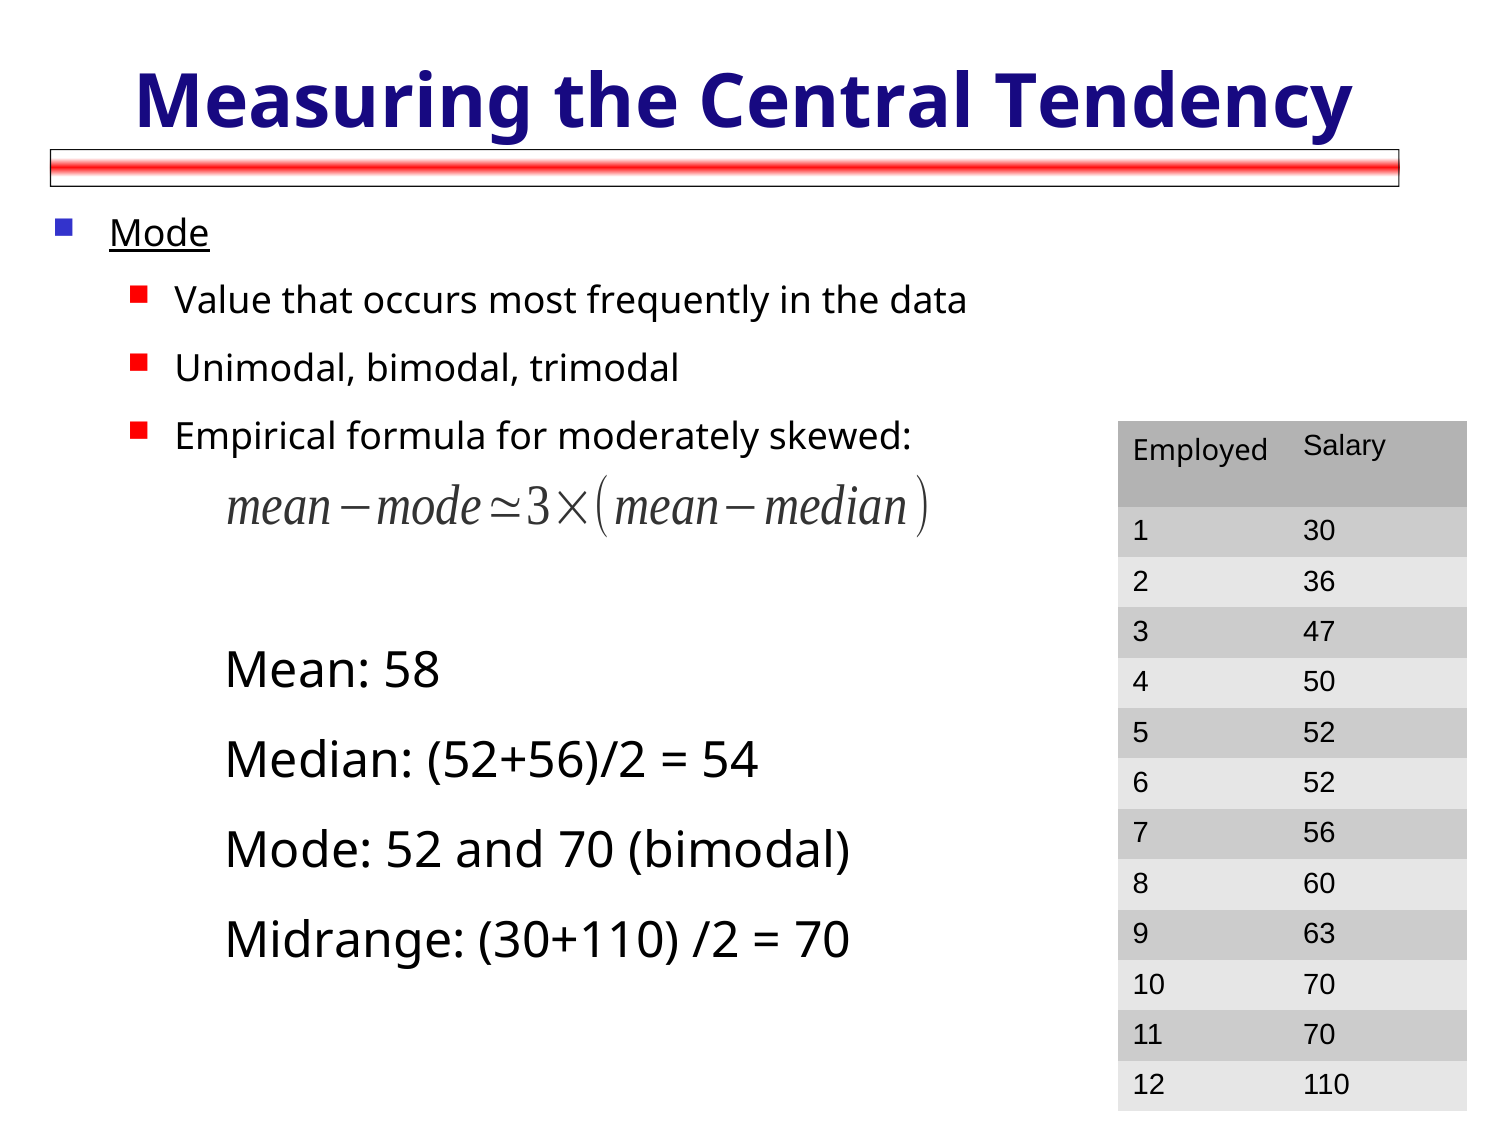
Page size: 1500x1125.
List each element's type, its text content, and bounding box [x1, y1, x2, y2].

table_cell 36 [1288, 557, 1467, 607]
table_cell 11 [1118, 1010, 1288, 1061]
table_cell 12 [1118, 1061, 1288, 1111]
table_cell 4 [1118, 658, 1288, 708]
table_cell 7 [1118, 809, 1288, 859]
table_cell 63 [1288, 910, 1467, 960]
chart [214, 470, 946, 540]
table_cell 60 [1288, 859, 1467, 910]
table_cell 8 [1118, 859, 1288, 910]
table_cell 52 [1288, 708, 1467, 758]
table_cell 30 [1288, 507, 1467, 557]
table_cell 10 [1118, 960, 1288, 1010]
table_cell 110 [1288, 1061, 1467, 1111]
table_cell 3 [1118, 607, 1288, 658]
text_box Median: (52+56)/2 = 54 [210, 720, 856, 796]
text_box Mean: 58 [210, 630, 856, 705]
table_cell 2 [1118, 557, 1288, 607]
table_cell 70 [1288, 1010, 1467, 1061]
table_header Salary [1288, 421, 1467, 507]
table_header Employed [1118, 421, 1288, 507]
list Mode Value that occurs most frequently in the data Unimodal, bimodal, trimodal Empirical formula for moderately skewed: [37, 187, 1101, 1013]
table_cell 5 [1118, 708, 1288, 758]
table_cell 50 [1288, 658, 1467, 708]
table_cell 1 [1118, 507, 1288, 557]
table_cell 52 [1288, 758, 1467, 809]
text_box Mode: 52 and 70 (bimodal) [210, 810, 1051, 885]
table_cell 56 [1288, 809, 1467, 859]
table_cell 9 [1118, 910, 1288, 960]
table_cell 47 [1288, 607, 1467, 658]
table_cell 6 [1118, 758, 1288, 809]
text_box Midrange: (30+110) /2 = 70 [210, 900, 1051, 975]
table_cell 70 [1288, 960, 1467, 1010]
title Measuring the Central Tendency [24, 44, 1463, 150]
